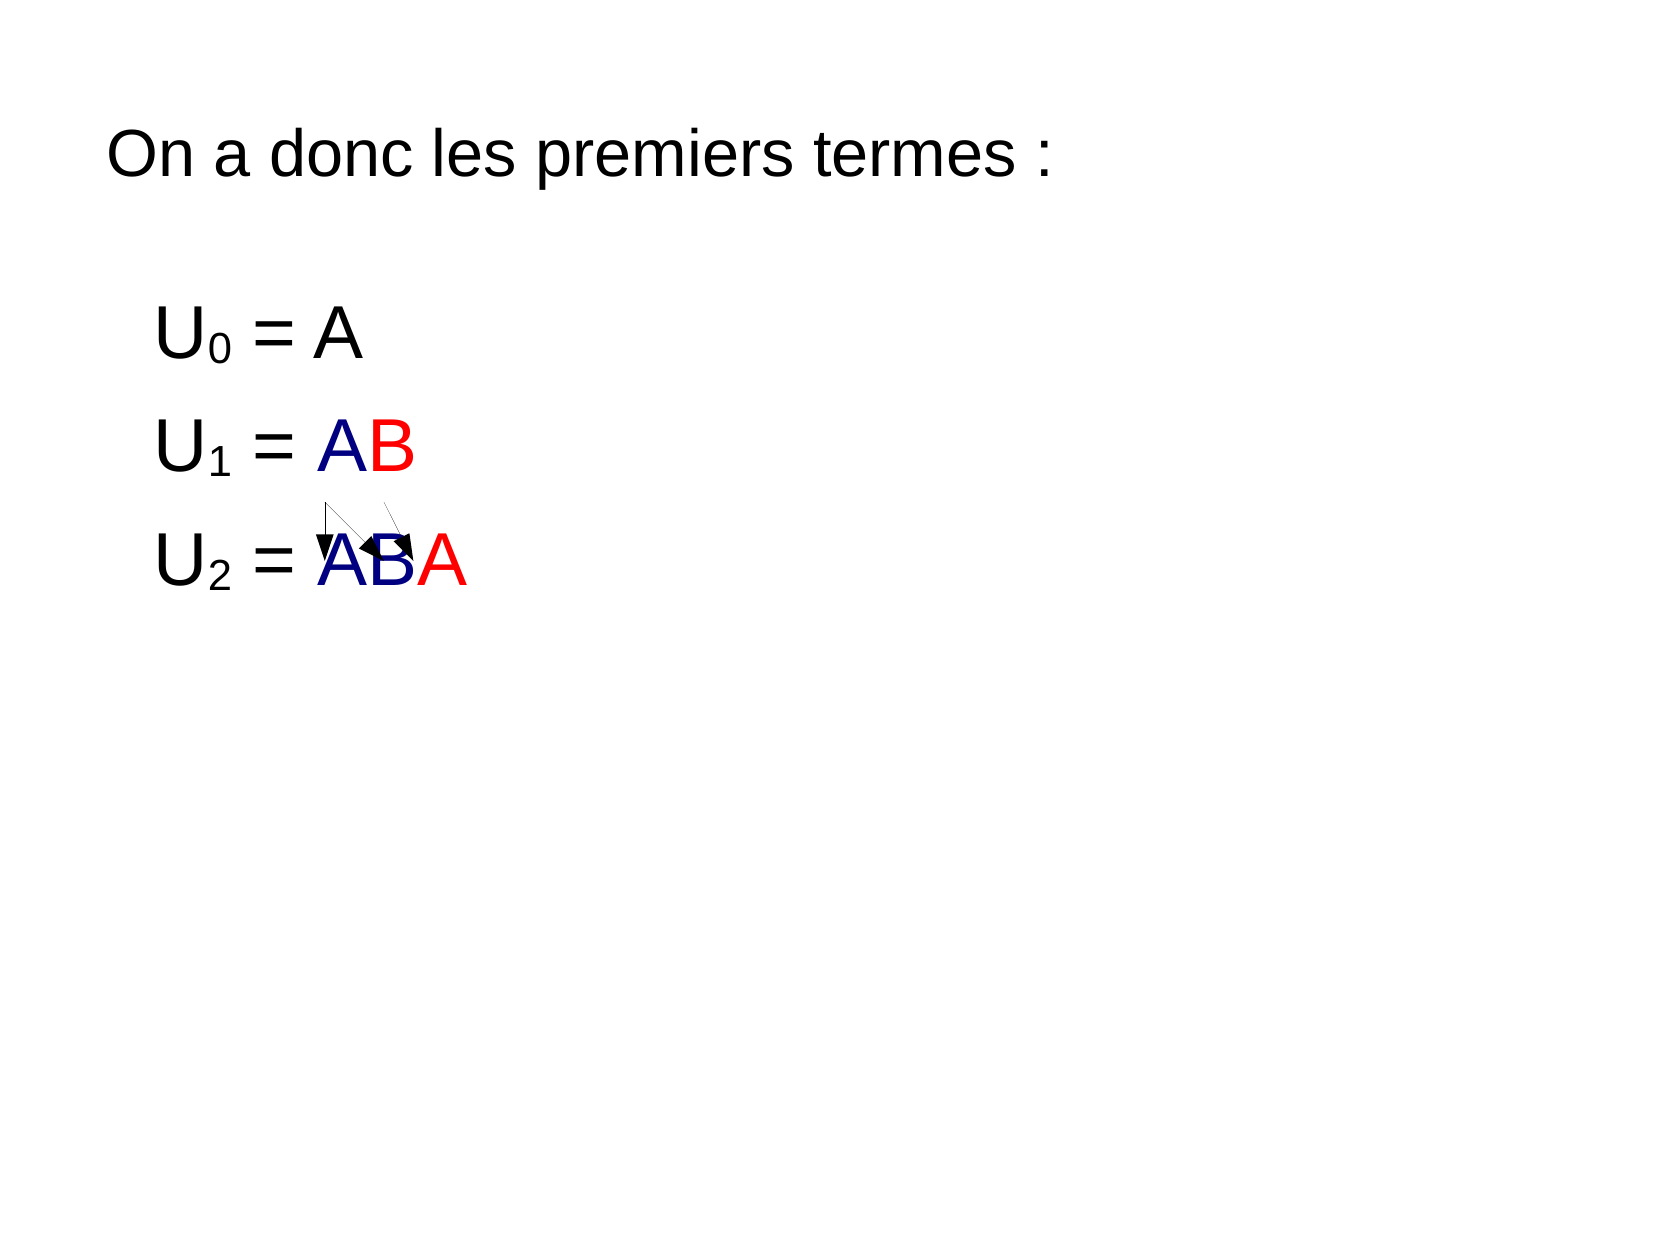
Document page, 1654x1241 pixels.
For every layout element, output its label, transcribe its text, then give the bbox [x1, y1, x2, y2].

list U0 = A U1 = AB U2 = ABA [82, 290, 1571, 1109]
title On a donc les premiers termes : [82, 49, 1571, 257]
